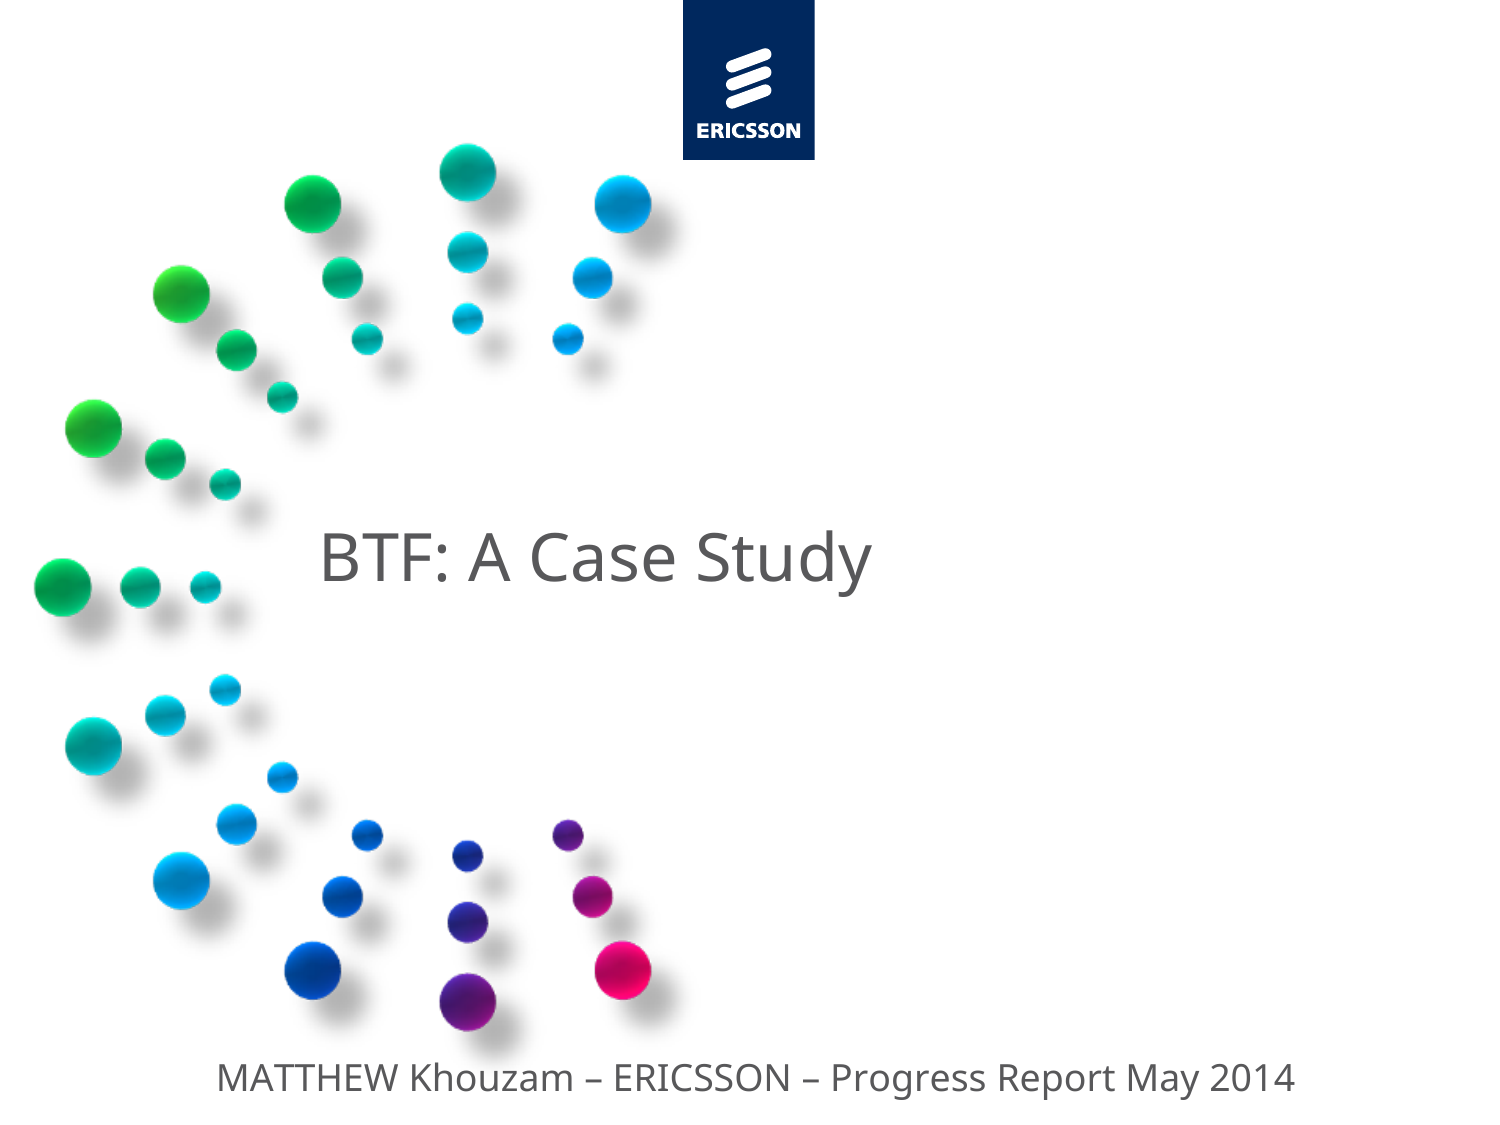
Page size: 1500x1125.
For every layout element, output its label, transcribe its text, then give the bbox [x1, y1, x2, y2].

title BTF: A Case Study [318, 515, 1463, 666]
text_box MATTHEW Khouzam – ERICSSON – Progress Report May 2014 [76, 1045, 1436, 1107]
picture [28, 137, 711, 1093]
